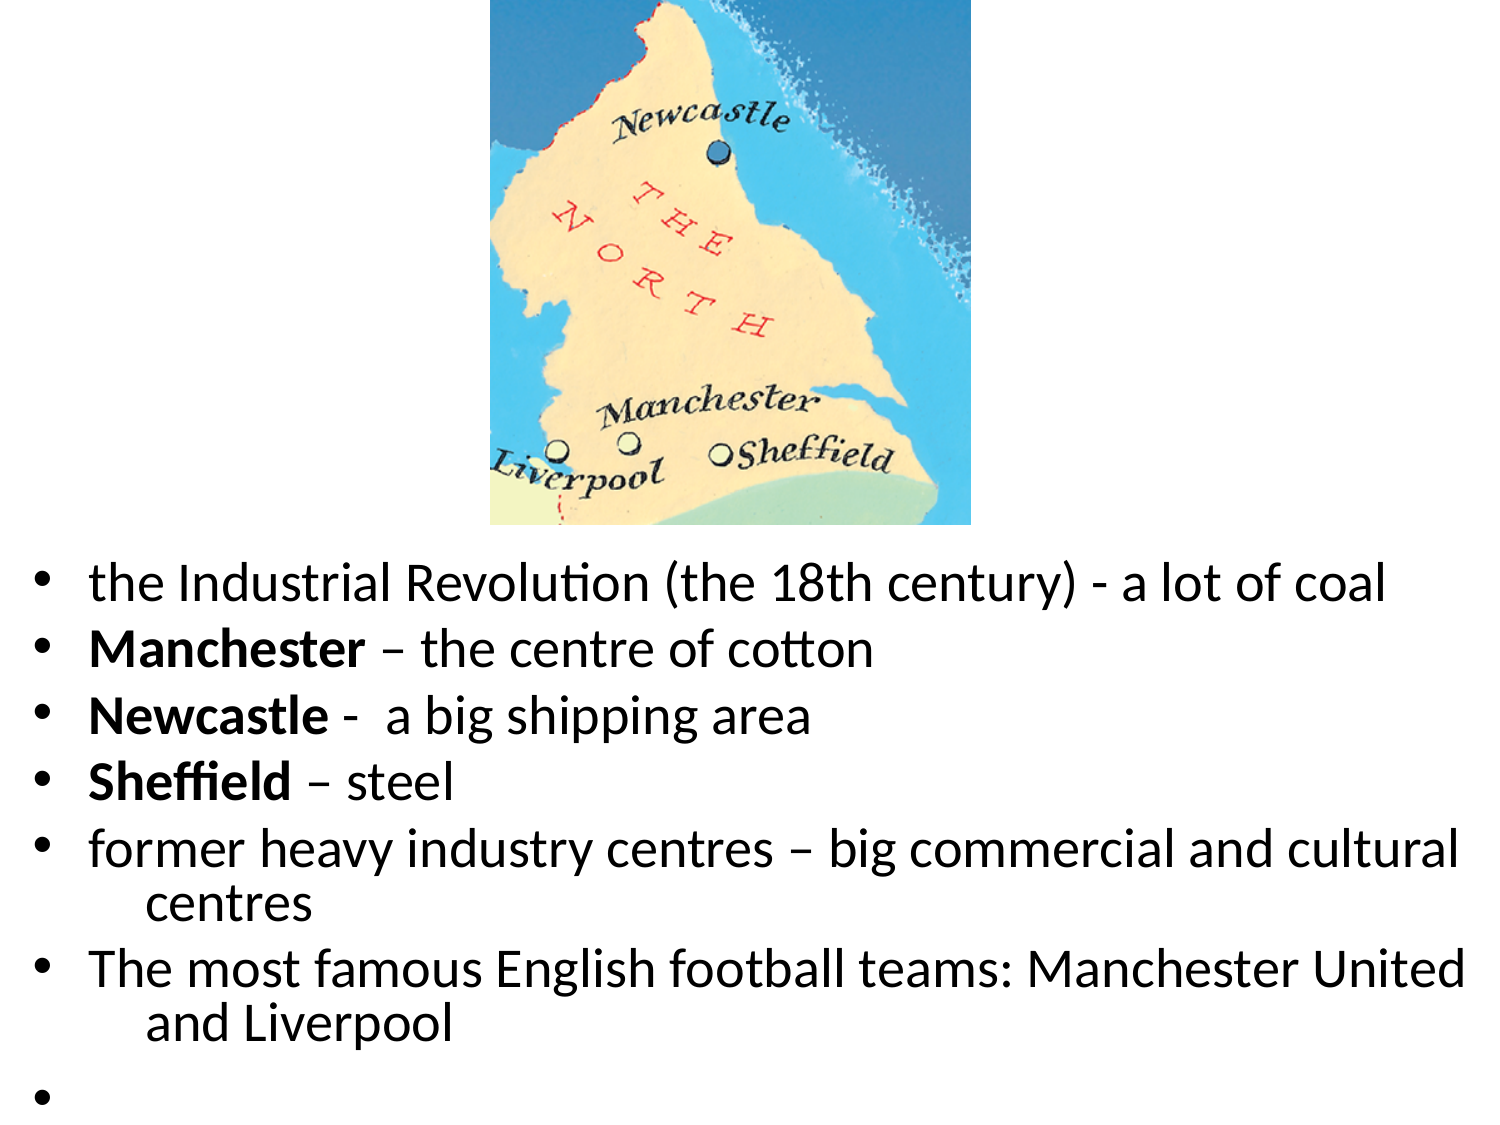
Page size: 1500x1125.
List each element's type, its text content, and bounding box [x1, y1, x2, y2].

list the Industrial Revolution (the 18th century) - a lot of coal Manchester – the centre of cotton Newcastle - a big shipping area Sheffield – steel former heavy industry centres – big commercial and cultural centres The most famous English football teams: Manchester United and Liverpool [17, 550, 1483, 1106]
picture [490, 0, 971, 526]
